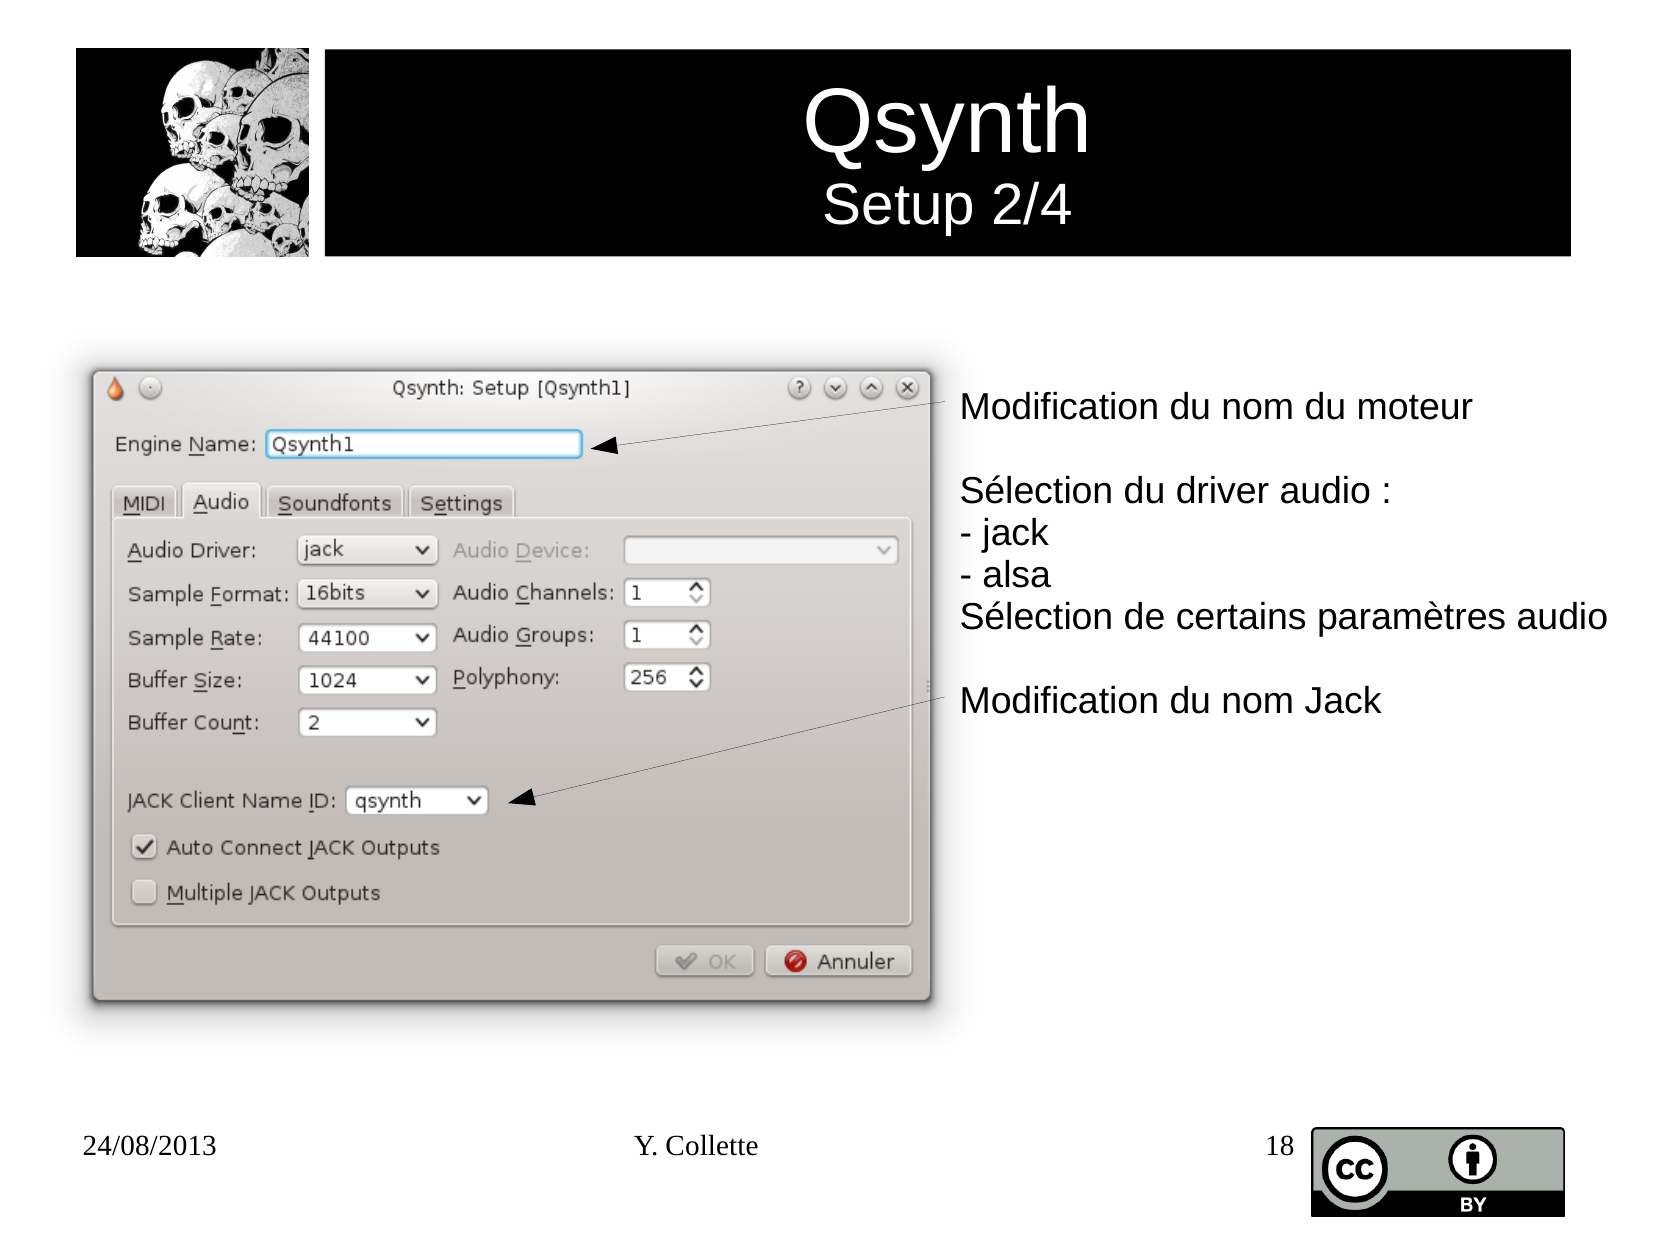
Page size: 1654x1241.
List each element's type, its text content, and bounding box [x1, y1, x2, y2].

text_box Modification du nom du moteur Sélection du driver audio : - jack - alsa Sélection de certains paramètres audio Modification du nom Jack [944, 377, 1654, 729]
picture [1311, 1127, 1565, 1217]
picture [76, 48, 309, 257]
title Qsynth Setup 2/4 [324, 49, 1571, 257]
picture [31, 309, 993, 1063]
